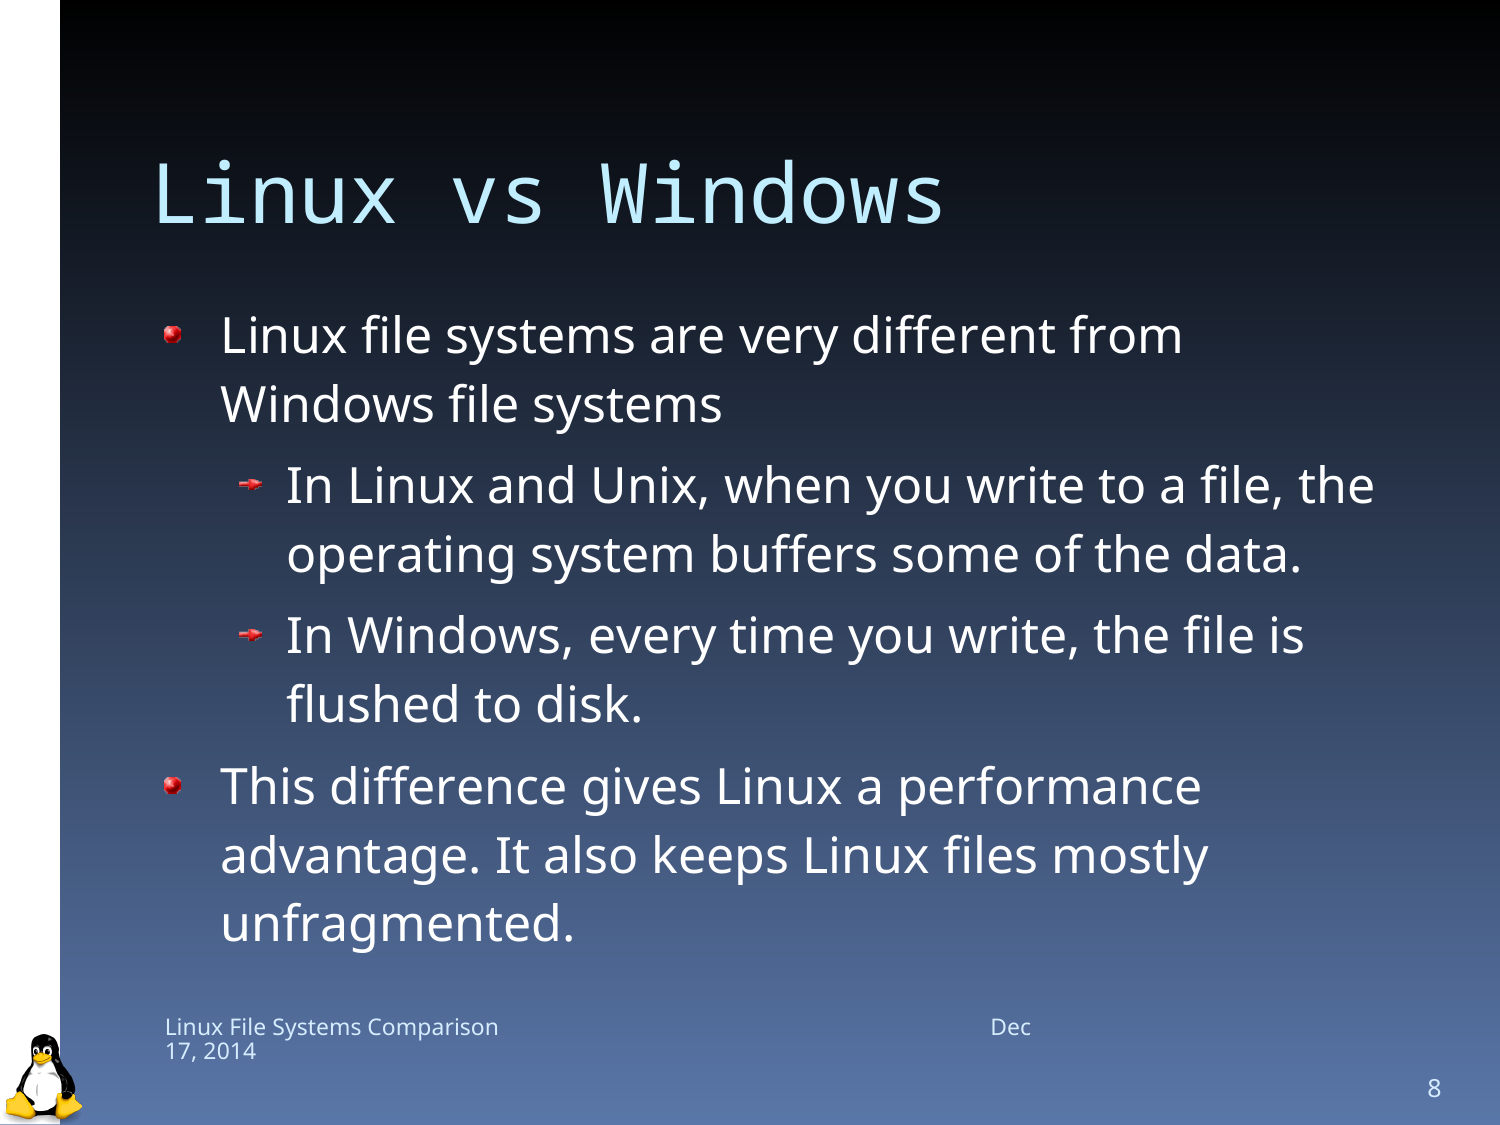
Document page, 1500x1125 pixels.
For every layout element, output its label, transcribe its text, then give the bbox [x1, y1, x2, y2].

title Linux vs Windows [149, 84, 1425, 292]
list Linux file systems are very different from Windows file systems In Linux and Unix, when you write to a file, the operating system buffers some of the data. In Windows, every time you write, the file is flushed to disk. This difference gives Linux a performance advantage. It also keeps Linux files mostly unfragmented. [149, 292, 1425, 961]
picture [0, 1034, 82, 1125]
